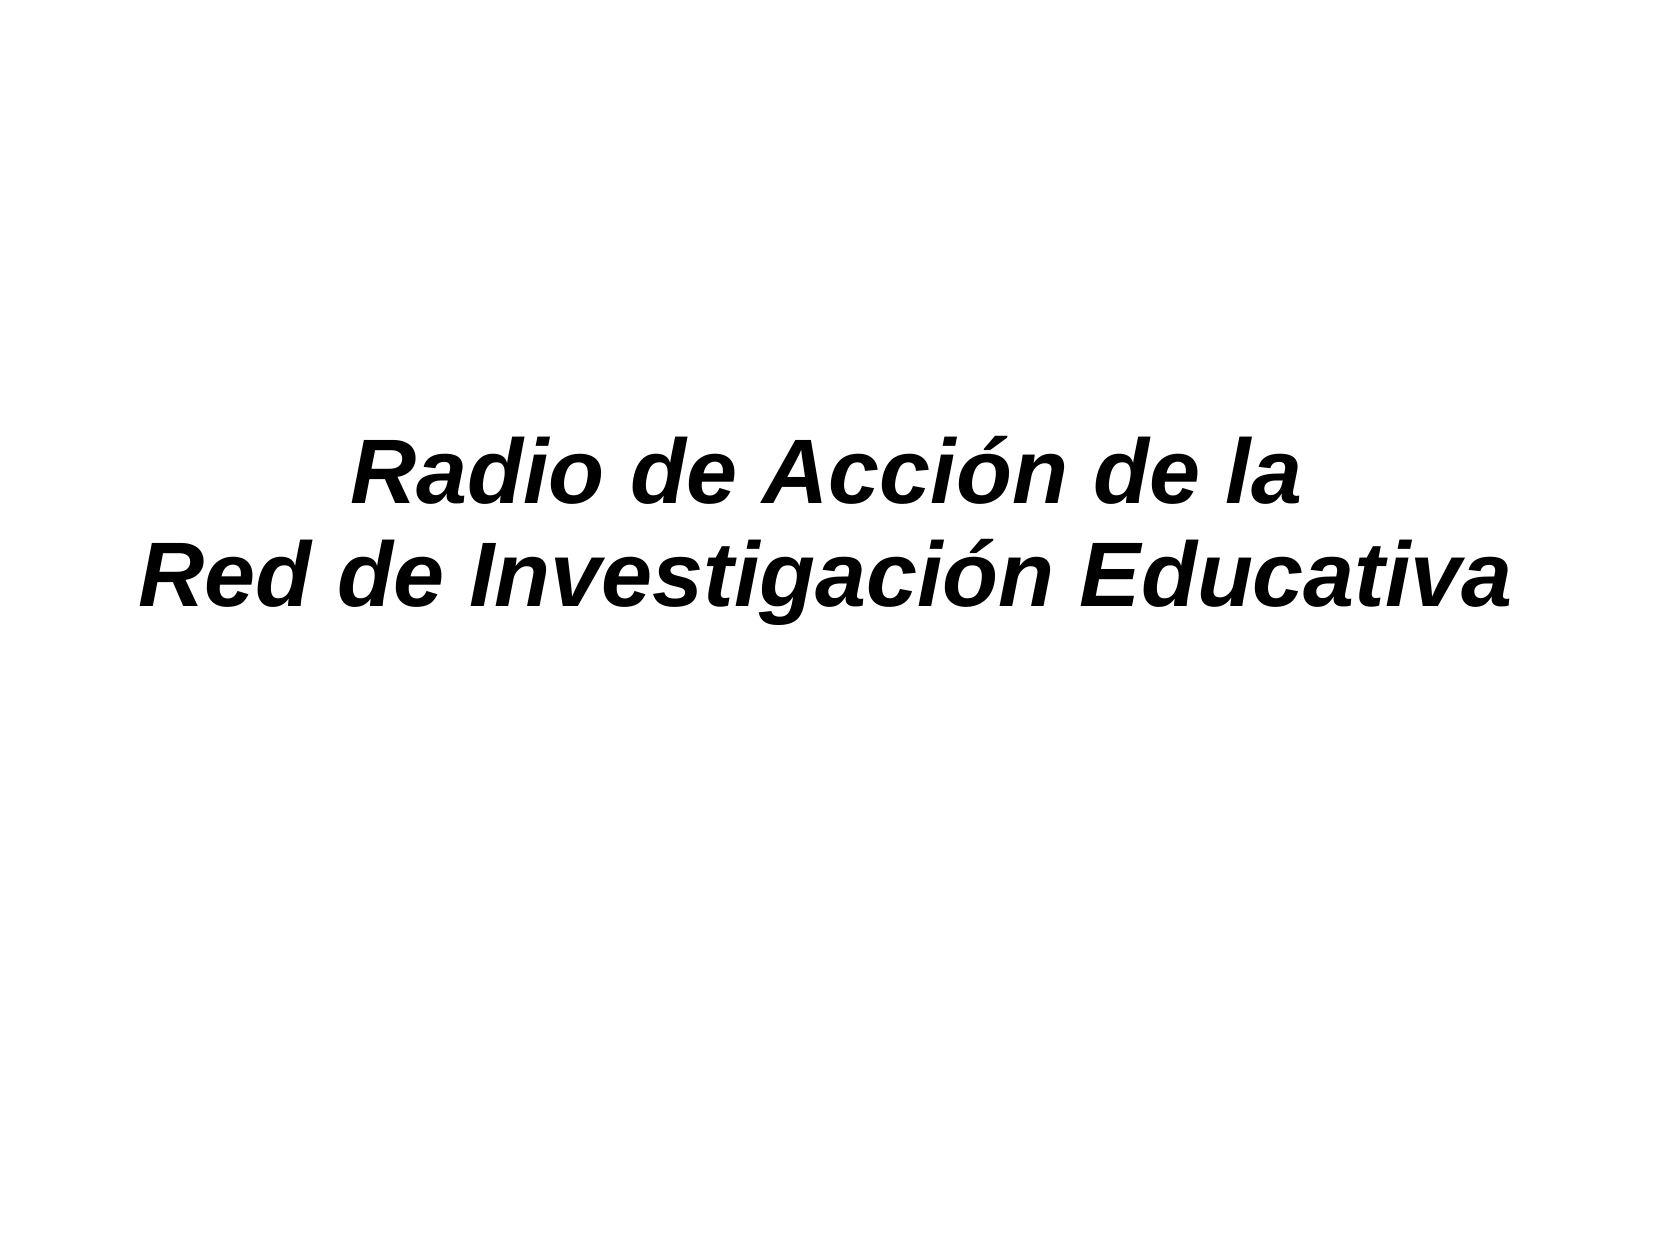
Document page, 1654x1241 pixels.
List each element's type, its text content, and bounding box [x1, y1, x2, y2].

text_box Radio de Acción de la Red de Investigación Educativa [124, 413, 1530, 634]
